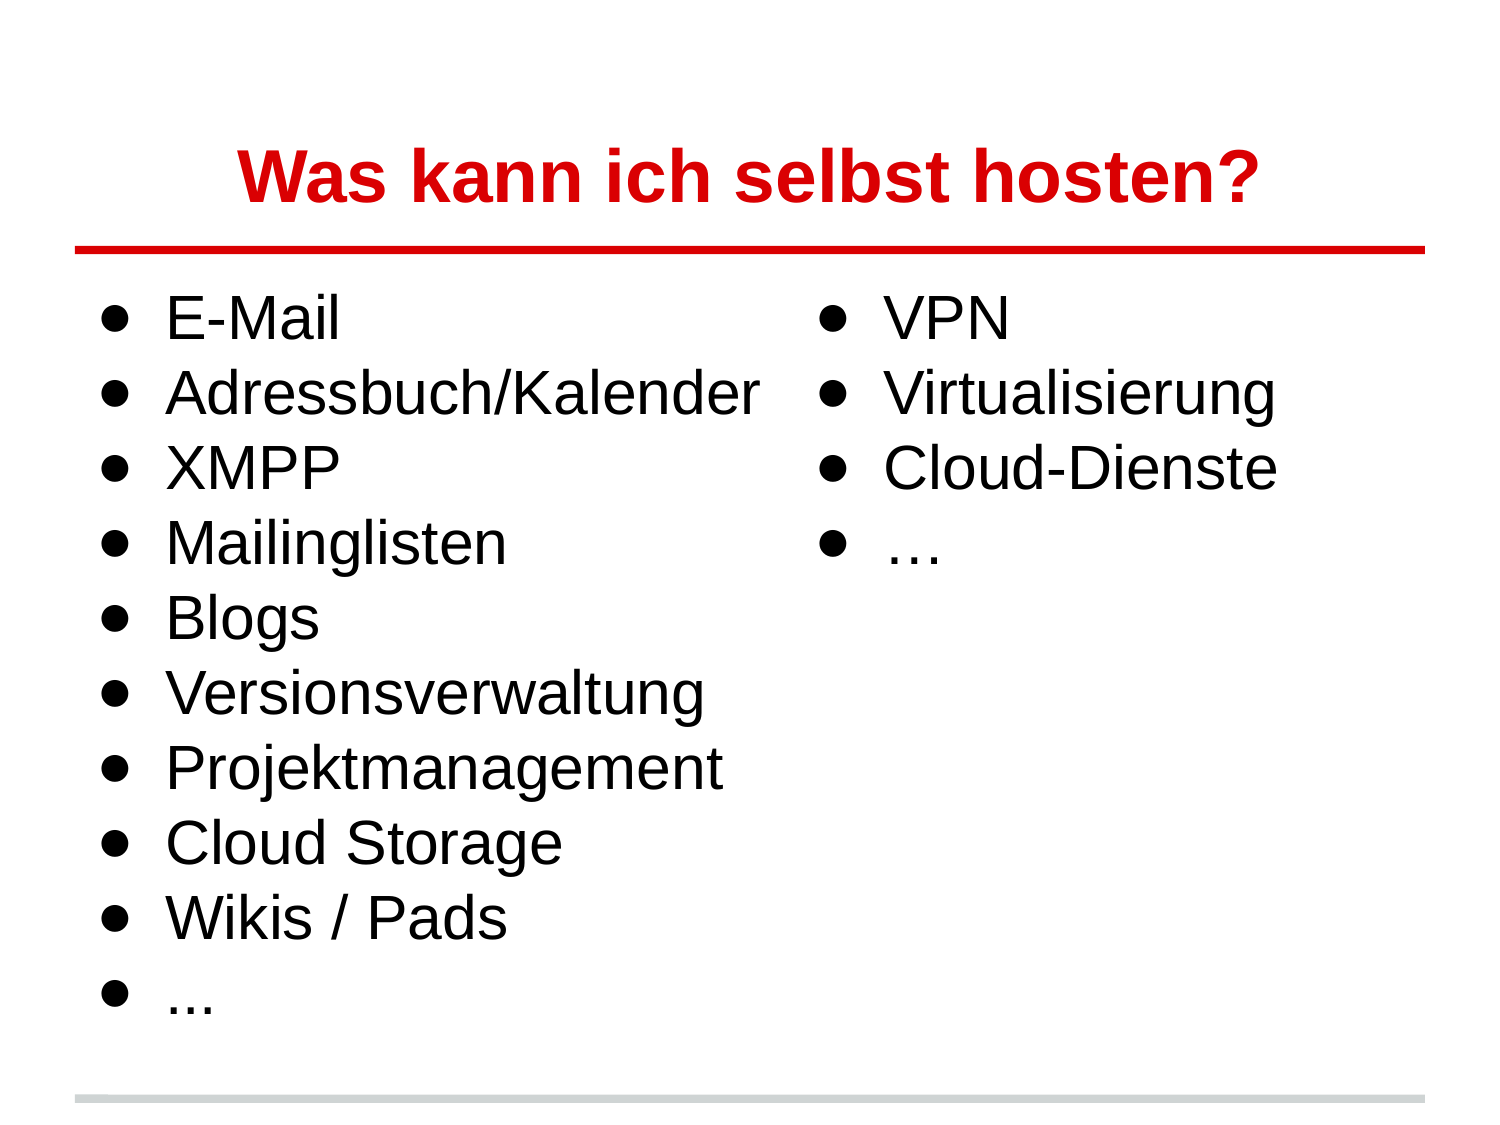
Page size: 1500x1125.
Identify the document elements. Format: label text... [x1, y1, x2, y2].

list VPN Virtualisierung Cloud-Dienste … [793, 262, 1449, 1078]
list E-Mail Adressbuch/Kalender XMPP Mailinglisten Blogs Versionsverwaltung Projektmanagement Cloud Storage Wikis / Pads ... [75, 262, 781, 1078]
title Was kann ich selbst hosten? [75, 45, 1425, 233]
